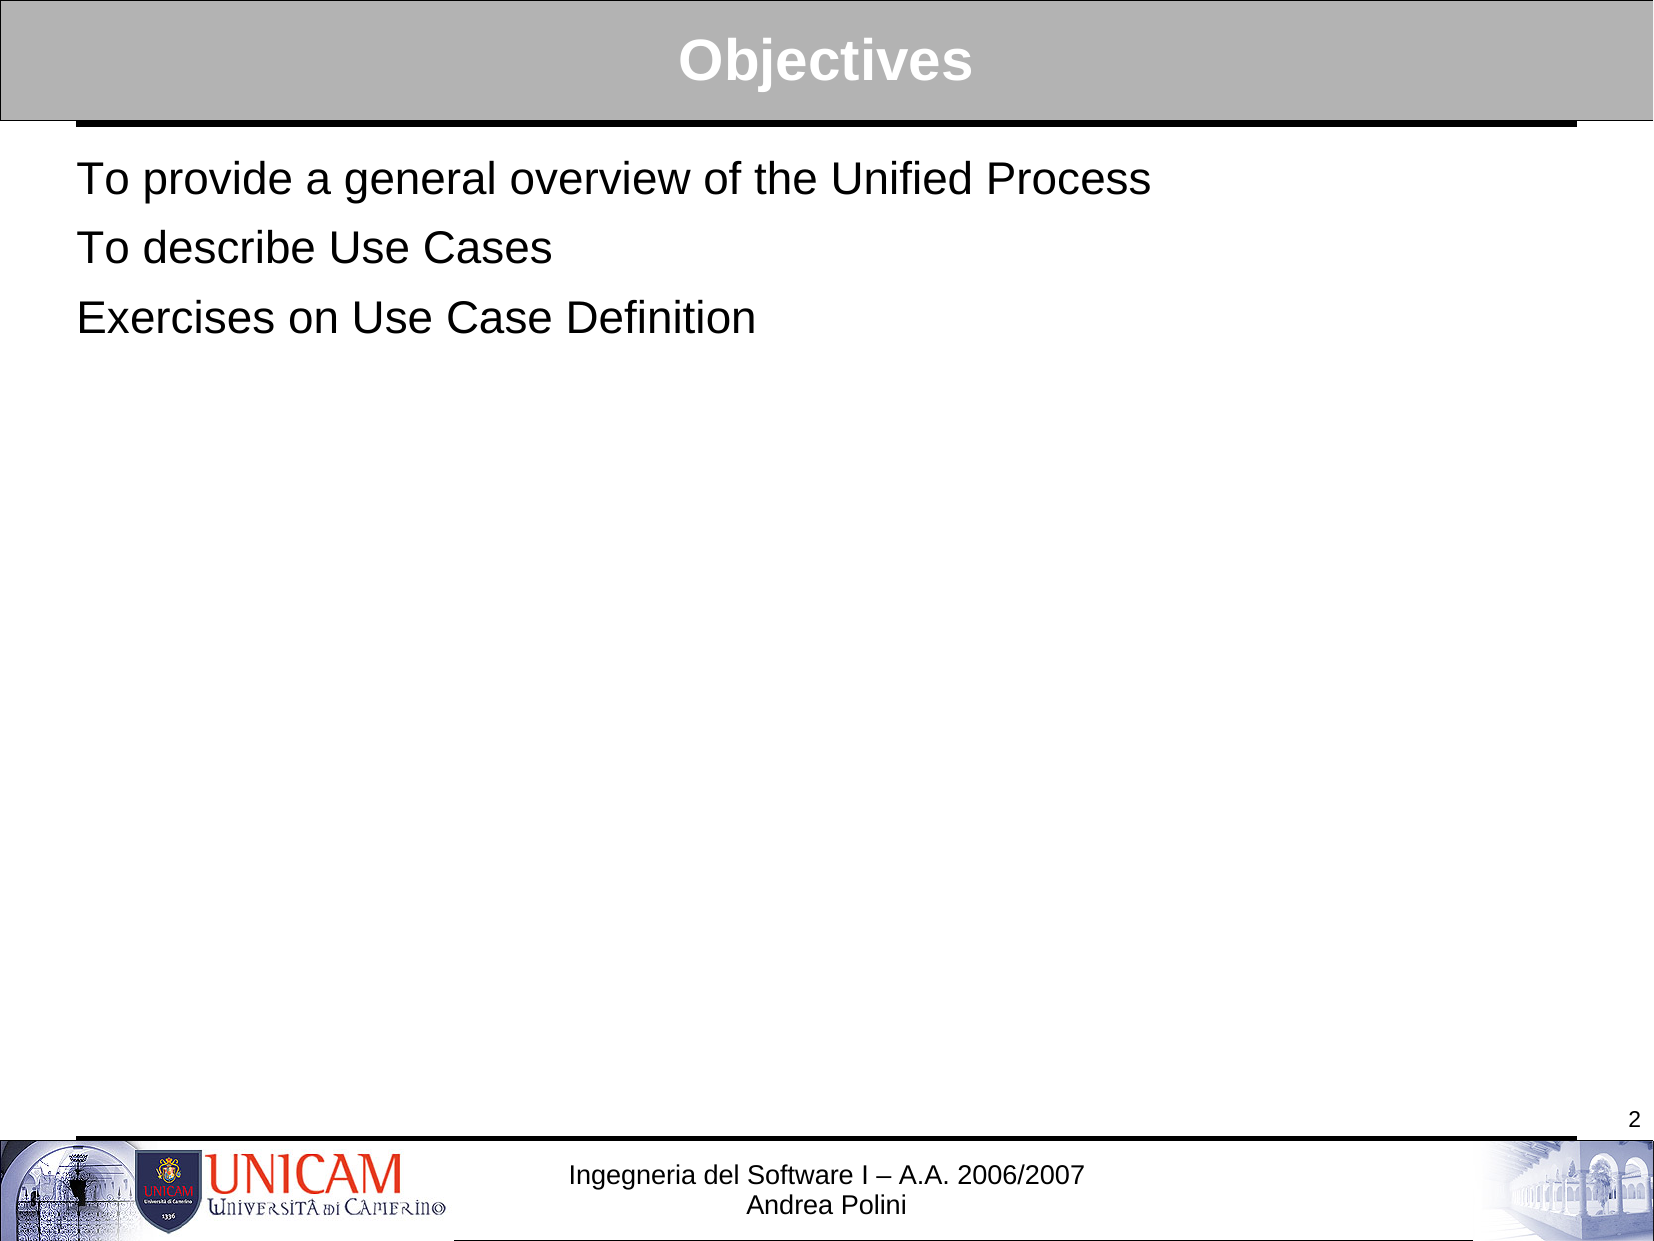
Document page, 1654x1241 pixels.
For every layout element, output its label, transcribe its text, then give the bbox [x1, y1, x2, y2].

title Objectives [0, 0, 1653, 121]
picture [0, 1141, 454, 1241]
picture [1473, 1141, 1654, 1241]
list To provide a general overview of the Unified Process To describe Use Cases Exercises on Use Case Definition [76, 152, 1577, 671]
